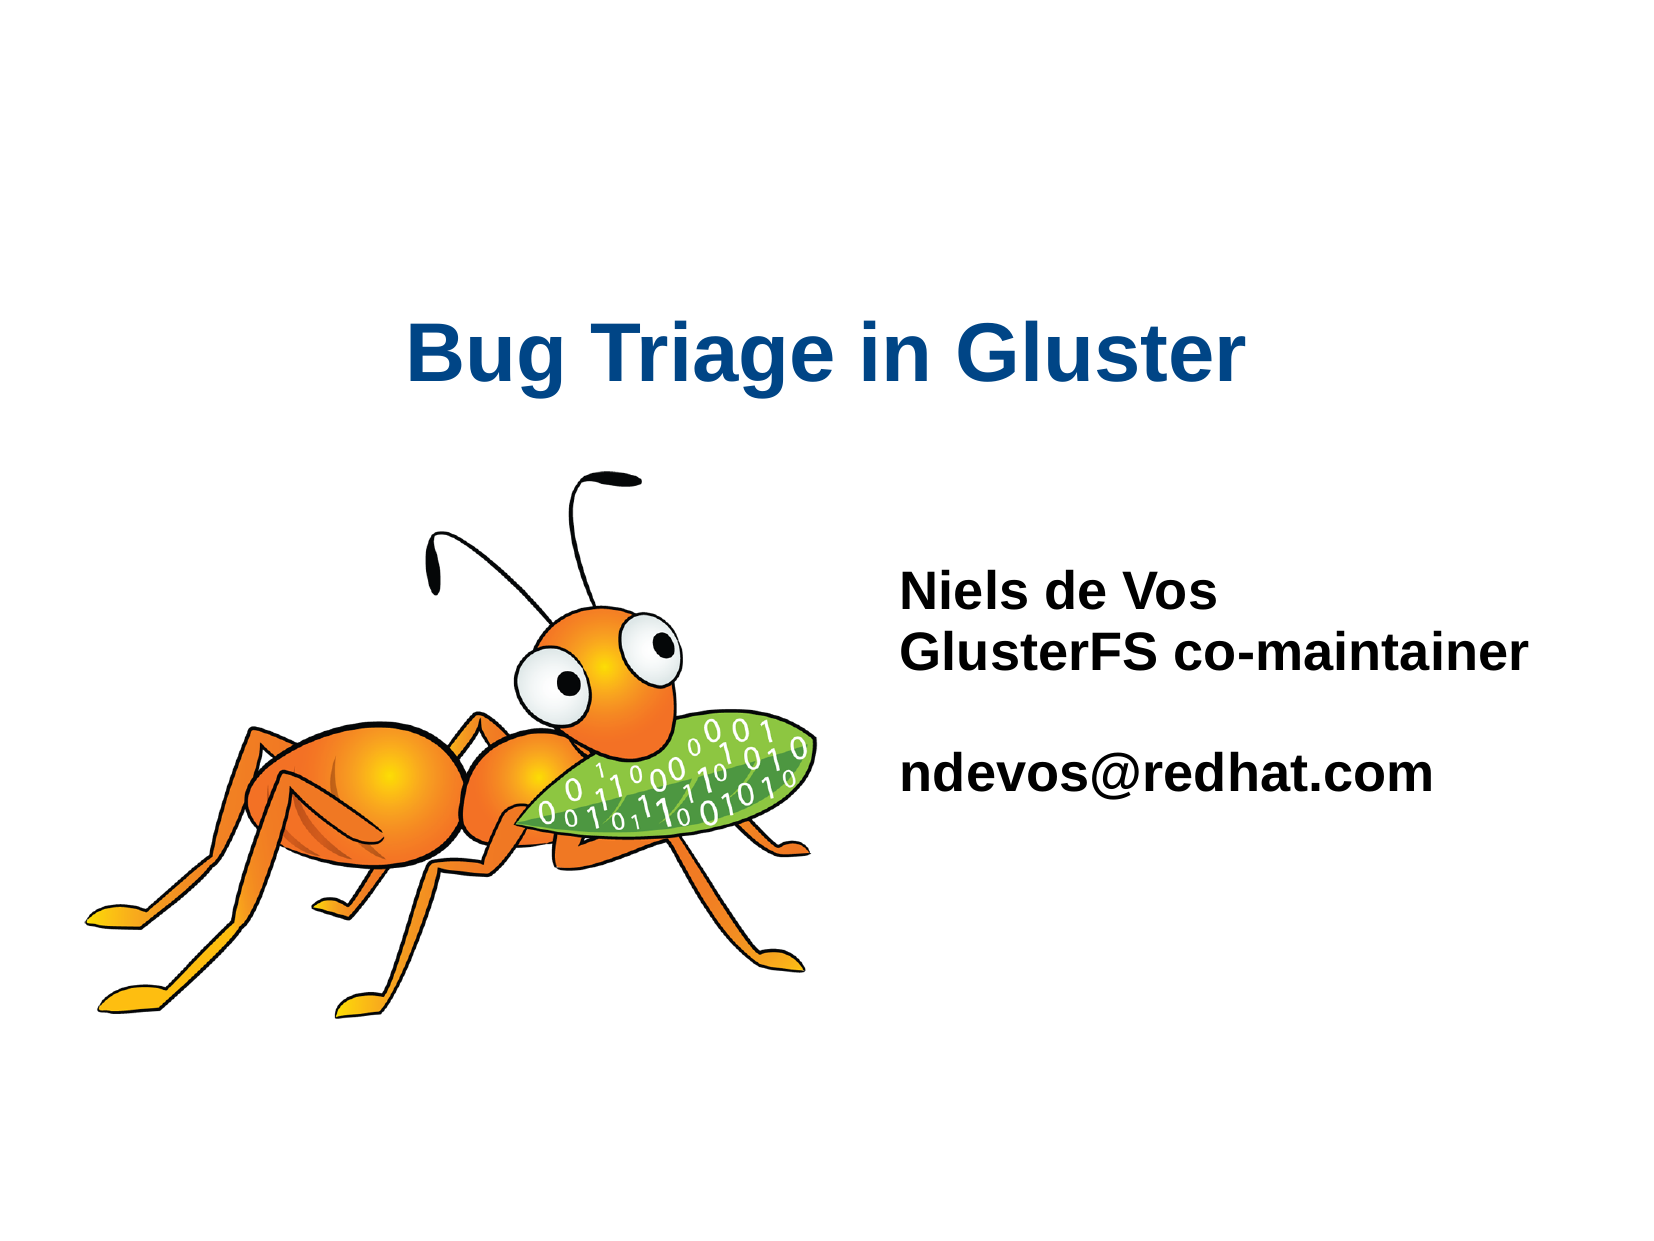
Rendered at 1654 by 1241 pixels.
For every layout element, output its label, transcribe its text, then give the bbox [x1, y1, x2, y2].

text_box Niels de Vos GlusterFS co-maintainer ndevos@redhat.com [885, 553, 1591, 932]
subtitle Bug Triage in Gluster [82, 259, 1571, 446]
picture [75, 464, 826, 1026]
